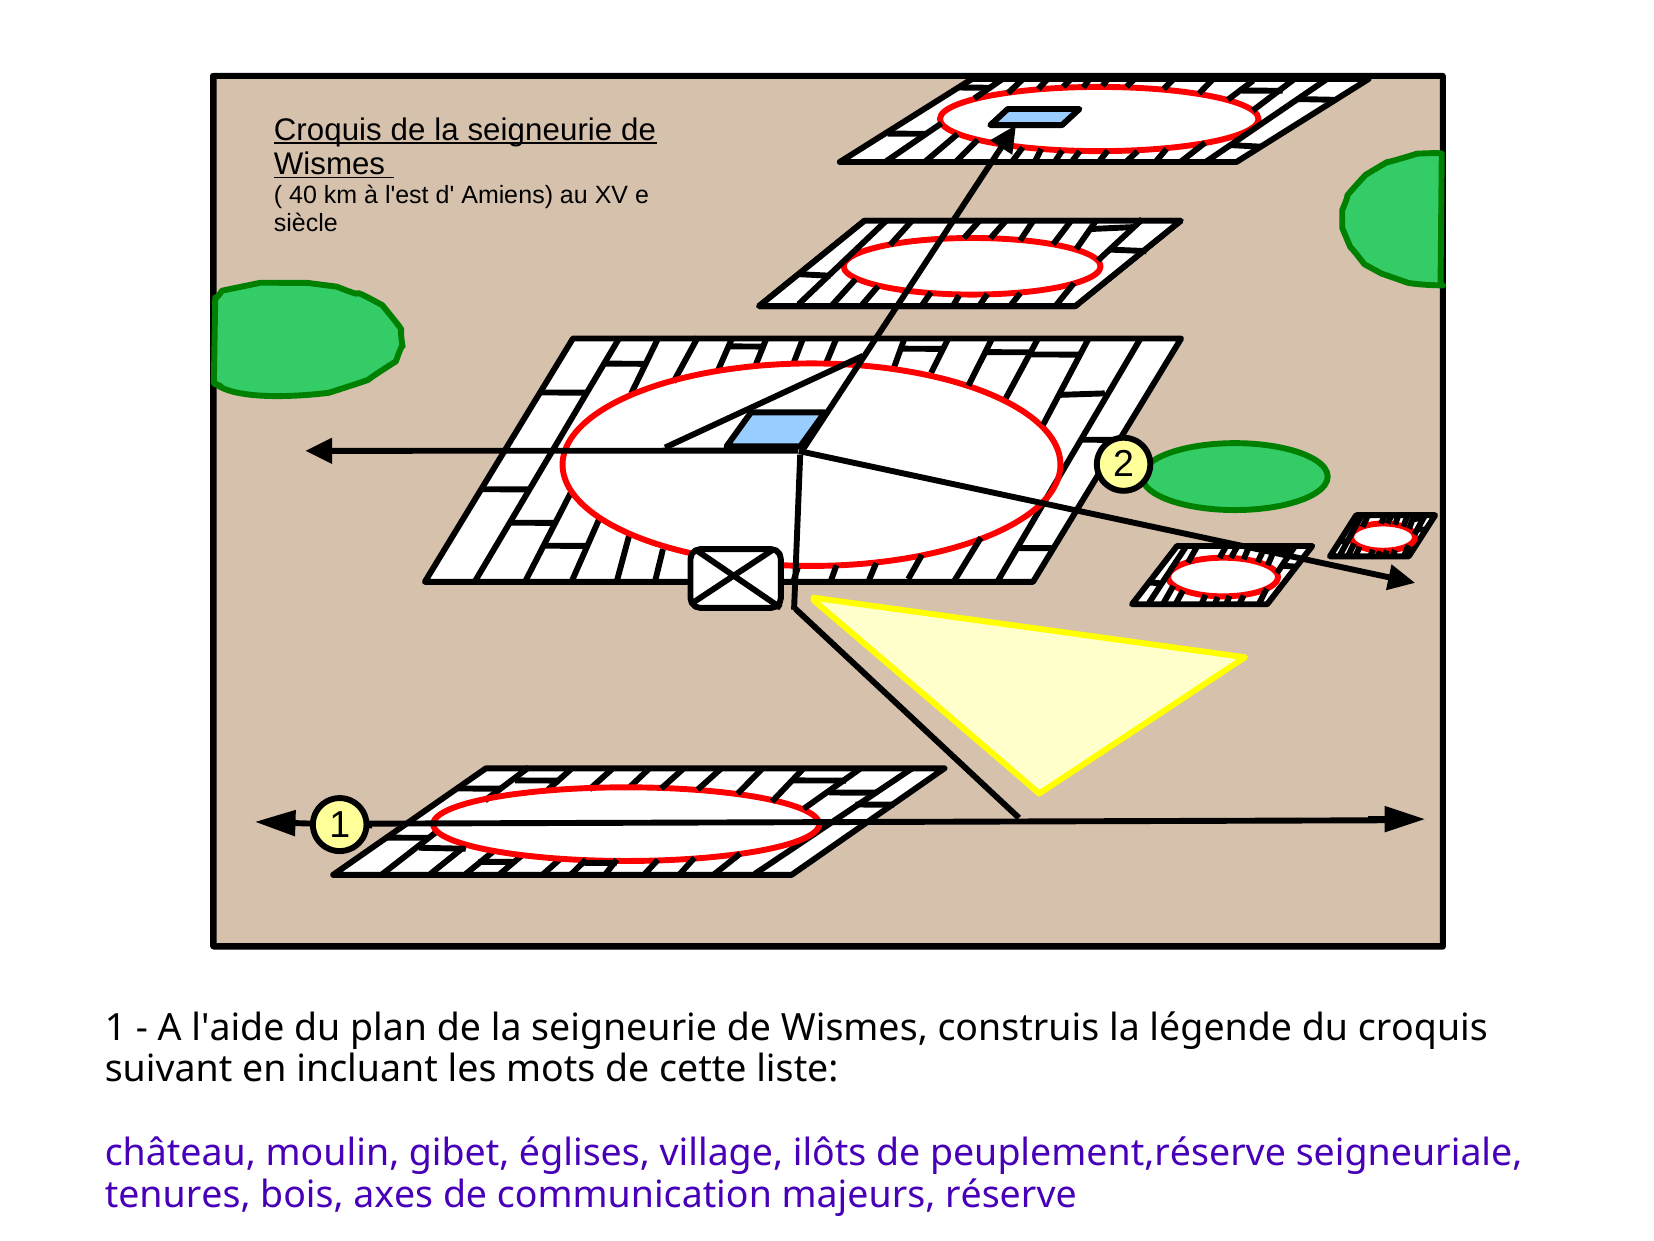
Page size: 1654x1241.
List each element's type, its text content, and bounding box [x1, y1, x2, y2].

text_box 2 [1096, 437, 1151, 491]
text_box Croquis de la seigneurie de Wismes ( 40 km à l'est d' Amiens) au XV e siècle [259, 104, 711, 245]
text_box 1 - A l'aide du plan de la seigneurie de Wismes, construis la légende du croquis suivant en incluant les mots de cette liste: château, moulin, gibet, églises, village, ilôts de peuplement,réserve seigneuriale, tenures, bois, axes de communication majeurs, réserve [90, 999, 1557, 1224]
text_box [1251, 78, 1289, 87]
text_box 1 [312, 798, 367, 852]
text_box [213, 78, 1444, 943]
